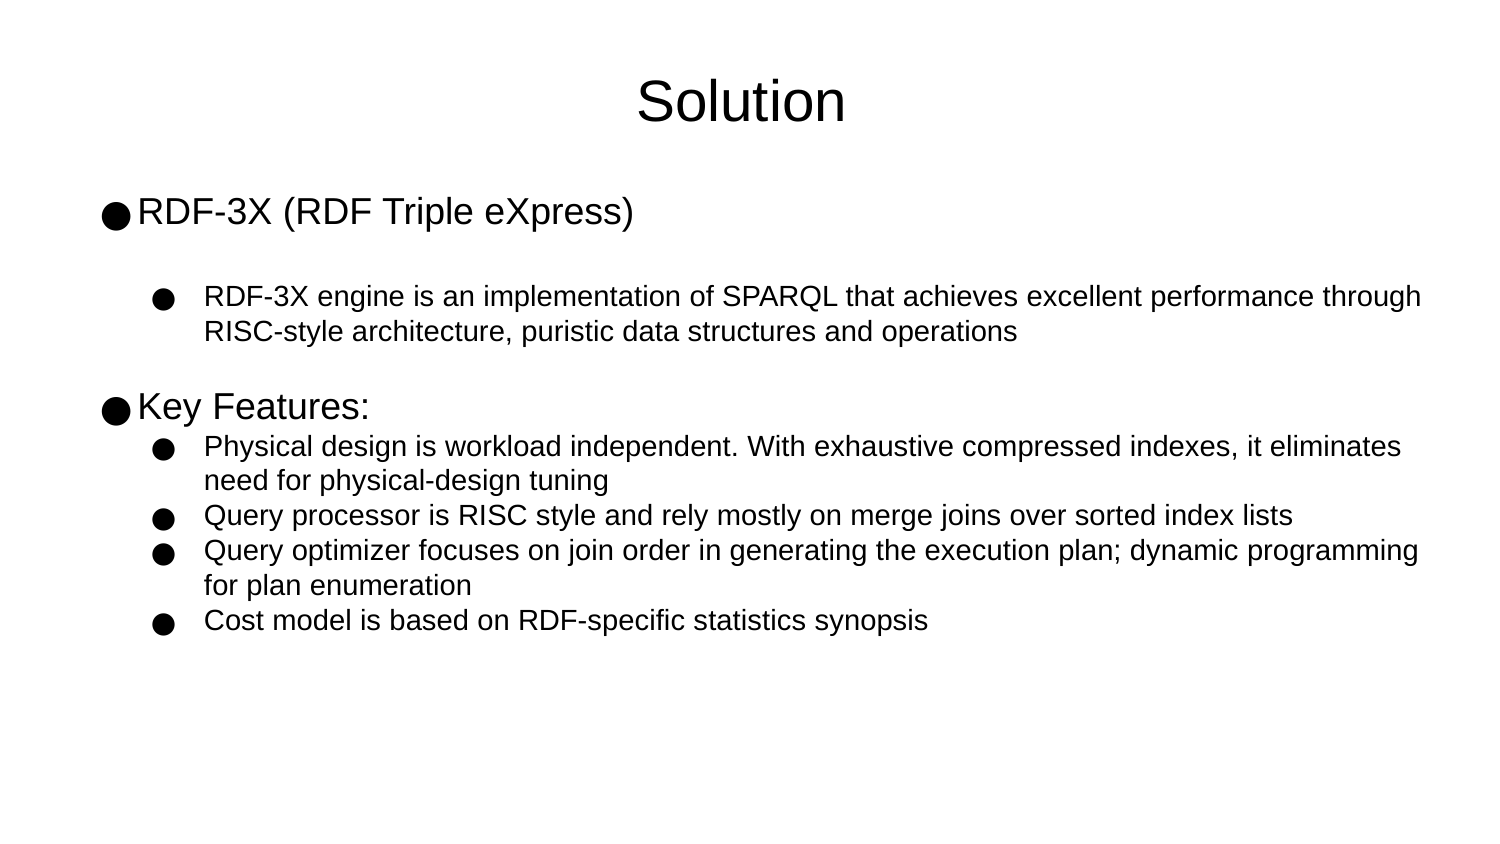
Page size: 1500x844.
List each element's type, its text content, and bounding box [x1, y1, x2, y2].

text_box Solution [51, 47, 1449, 142]
text_box RDF-3X (RDF Triple eXpress) RDF-3X engine is an implementation of SPARQL that achieves excellent performance through RISC-style architecture, puristic data structures and operations Key Features: Physical design is workload independent. With exhaustive compressed indexes, it eliminates need for physical-design tuning Query processor is RISC style and rely mostly on merge joins over sorted index lists Query optimizer focuses on join order in generating the execution plan; dynamic programming for plan enumeration Cost model is based on RDF-specific statistics synopsis [47, 171, 1445, 733]
